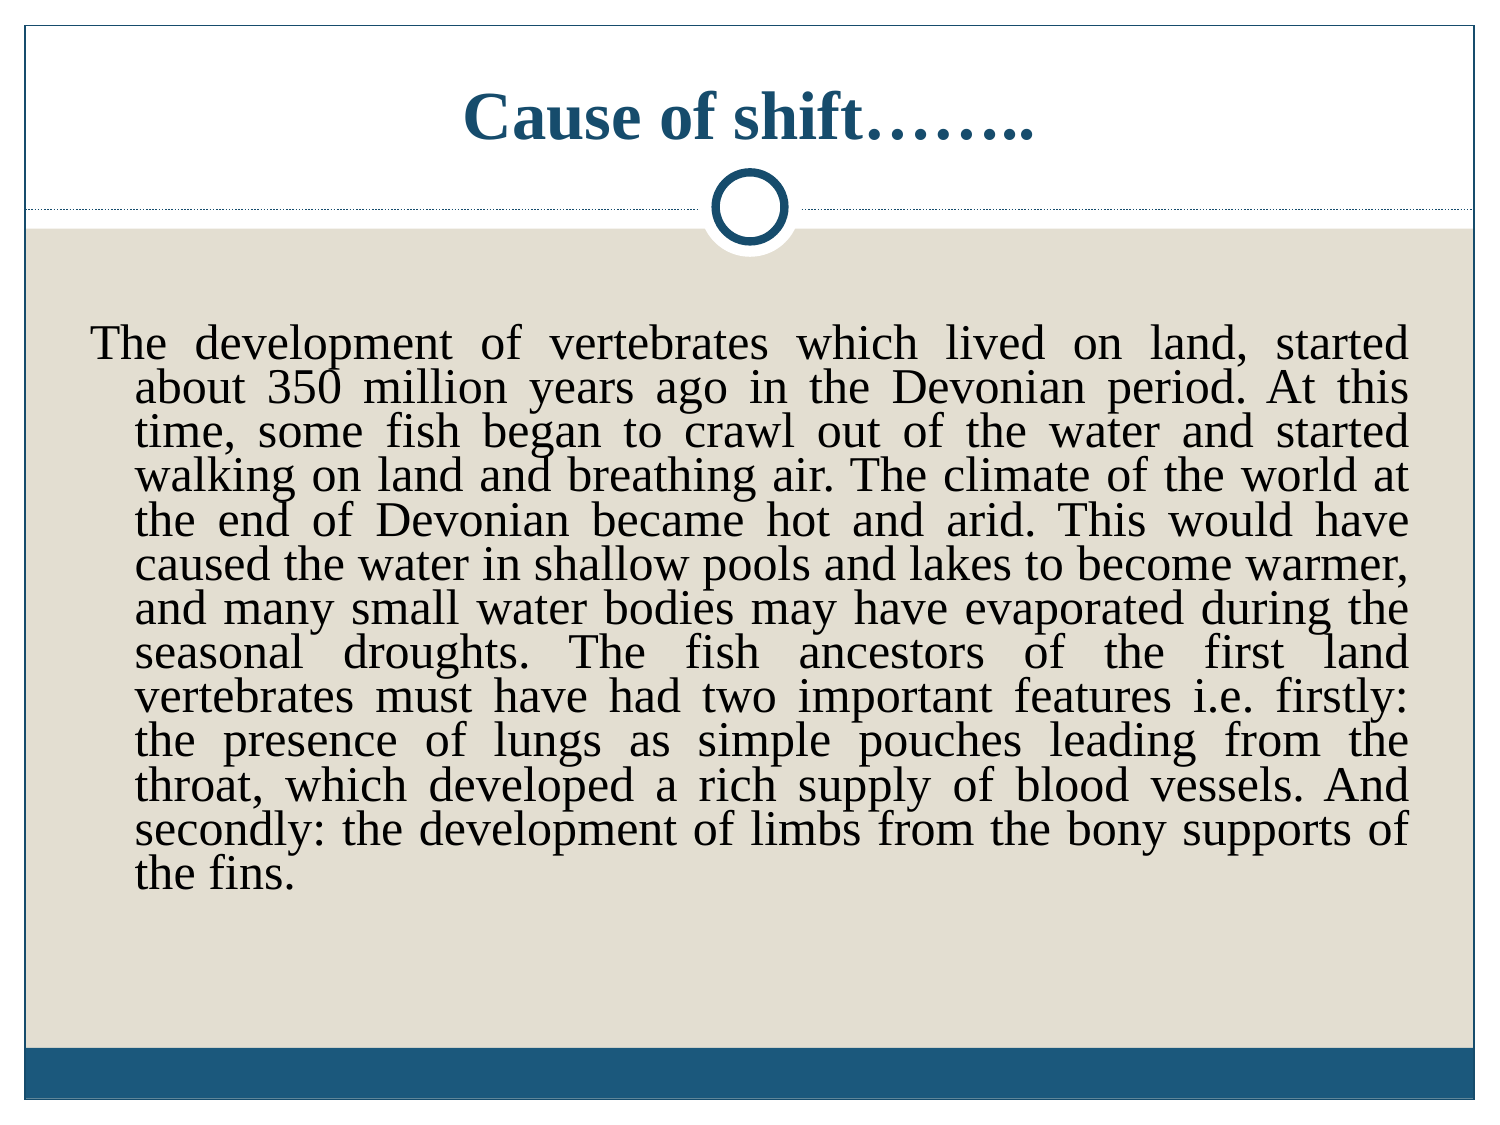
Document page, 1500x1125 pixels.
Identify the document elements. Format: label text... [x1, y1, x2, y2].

title Cause of shift…….. [49, 37, 1450, 162]
list The development of vertebrates which lived on land, started about 350 million years ago in the Devonian period. At this time, some fish began to crawl out of the water and started walking on land and breathing air. The climate of the world at the end of Devonian became hot and arid. This would have caused the water in shallow pools and lakes to become warmer, and many small water bodies may have evaporated during the seasonal droughts. The fish ancestors of the first land vertebrates must have had two important features i.e. firstly: the presence of lungs as simple pouches leading from the throat, which developed a rich supply of blood vessels. And secondly: the development of limbs from the bony supports of the fins. [75, 262, 1426, 1094]
